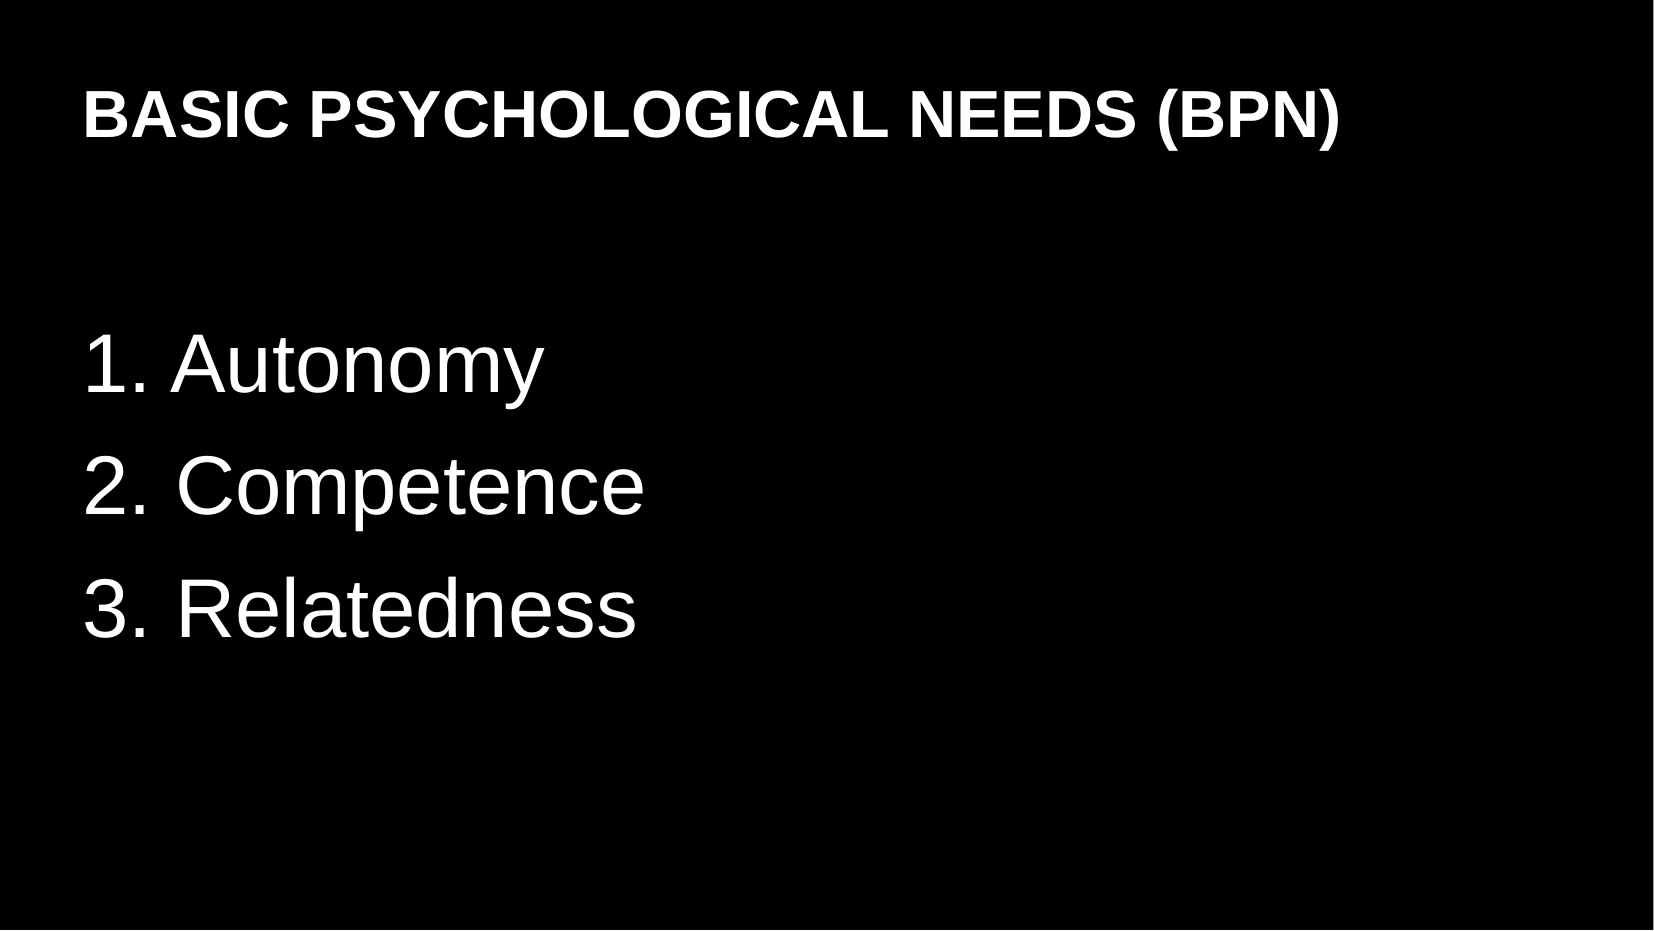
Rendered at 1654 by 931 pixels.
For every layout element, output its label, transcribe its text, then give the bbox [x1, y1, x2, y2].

list 1. Autonomy 2. Competence 3. Relatedness [82, 316, 1571, 857]
title BASIC PSYCHOLOGICAL NEEDS (BPN) [82, 37, 1571, 193]
